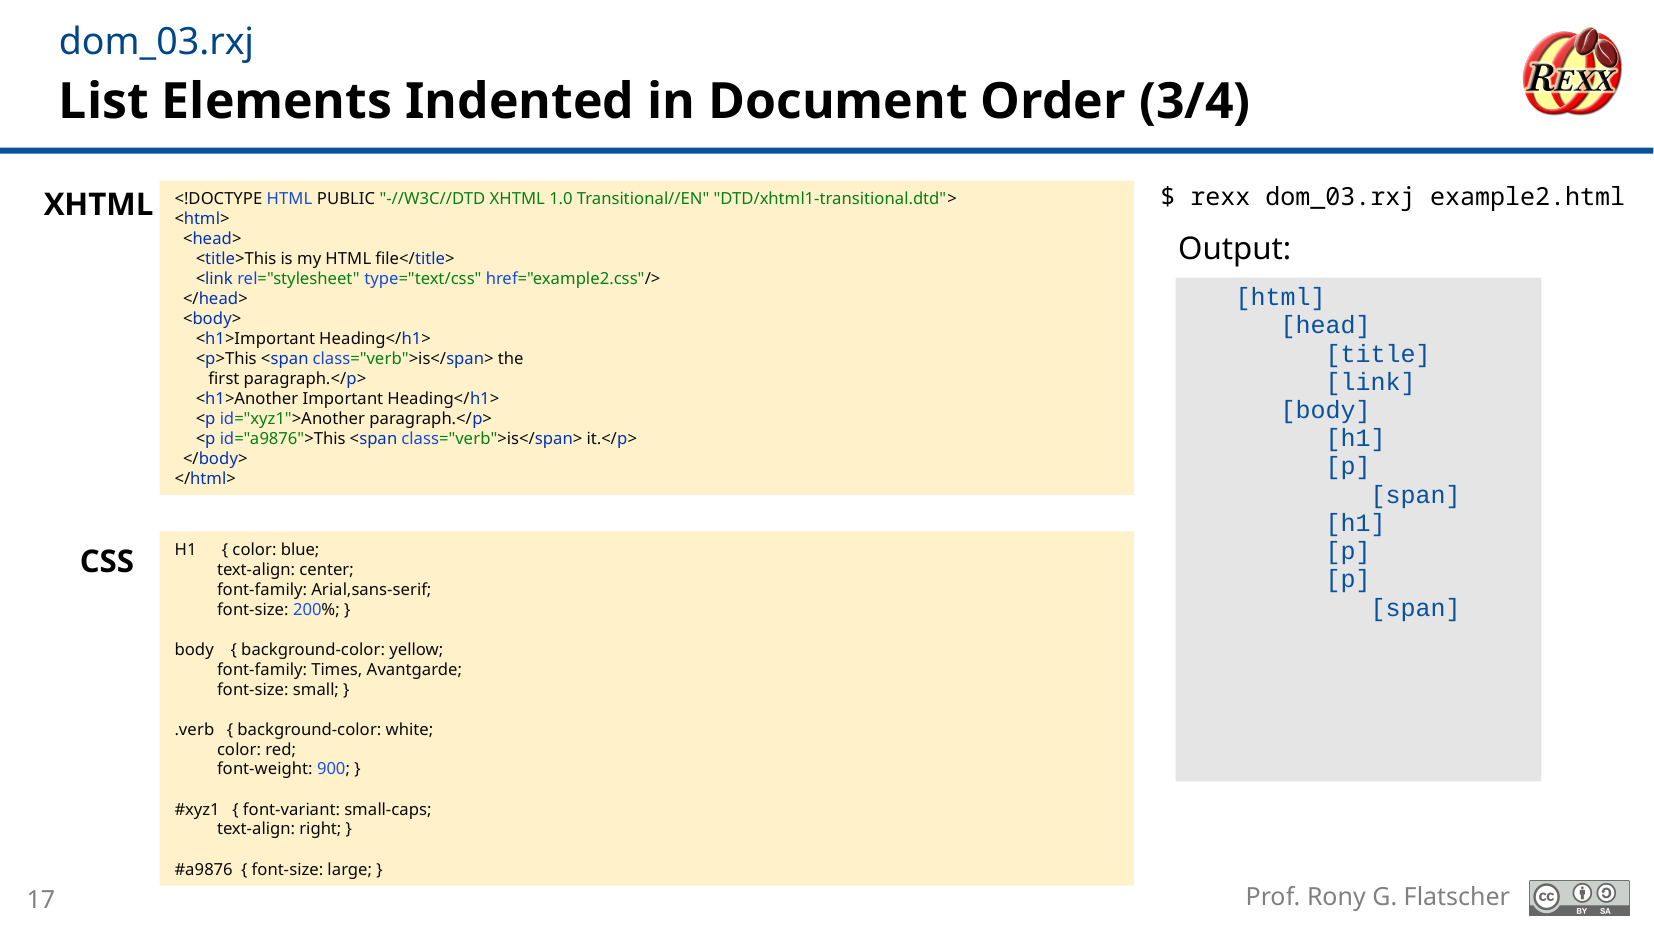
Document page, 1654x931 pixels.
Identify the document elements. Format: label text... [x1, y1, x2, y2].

text_box CSS [64, 531, 154, 588]
text_box XHTML [28, 175, 177, 231]
text_box [html] [head] [title] [link] [body] [h1] [p] [span] [h1] [p] [p] [span] [1175, 277, 1542, 782]
text_box <!DOCTYPE HTML PUBLIC "-//W3C//DTD XHTML 1.0 Transitional//EN" "DTD/xhtml1-transitional.dtd"> <html> <head> <title>This is my HTML file</title> <link rel="stylesheet" type="text/css" href="example2.css"/> </head> <body> <h1>Important Heading</h1> <p>This <span class="verb">is</span> the first paragraph.</p> <h1>Another Important Heading</h1> <p id="xyz1">Another paragraph.</p> <p id="a9876">This <span class="verb">is</span> it.</p> </body> </html> [159, 180, 1134, 495]
text_box $ rexx dom_03.rxj example2.html [1145, 171, 1648, 227]
text_box Output: [1163, 218, 1653, 275]
title dom_03.rxj List Elements Indented in Document Order (3/4) [0, 0, 1625, 148]
text_box H1 { color: blue; text-align: center; font-family: Arial,sans-serif; font-size: 200%; } body { background-color: yellow; font-family: Times, Avantgarde; font-size: small; } .verb { background-color: white; color: red; font-weight: 900; } #xyz1 { font-variant: small-caps; text-align: right; } #a9876 { font-size: large; } [159, 531, 1134, 886]
